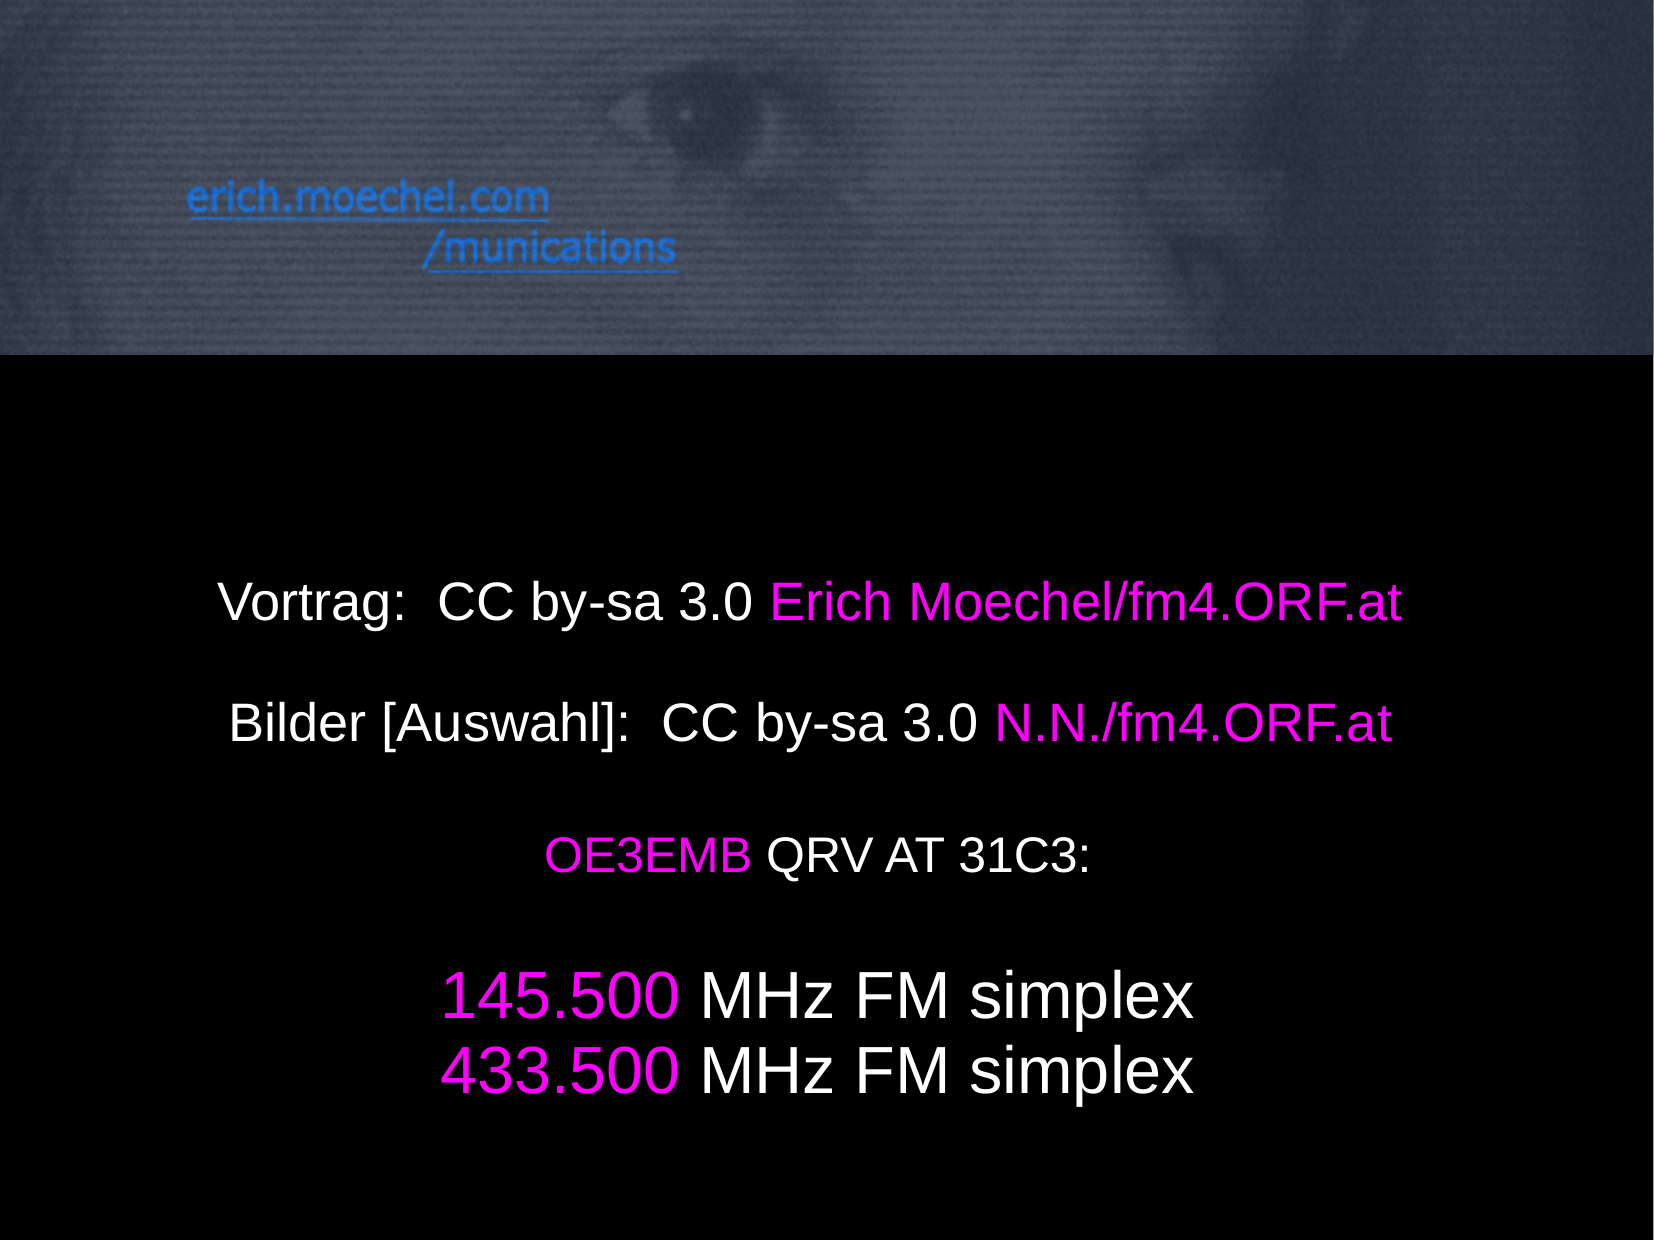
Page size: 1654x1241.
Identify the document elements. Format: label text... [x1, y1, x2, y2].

picture [0, 0, 1654, 355]
text_box Vortrag: CC by-sa 3.0 Erich Moechel/fm4.ORF.at Bilder [Auswahl]: CC by-sa 3.0 N.N./fm4.ORF.at OE3EMB QRV AT 31C3: 145.500 MHz FM simplex 433.500 MHz FM simplex [88, 442, 1548, 1174]
